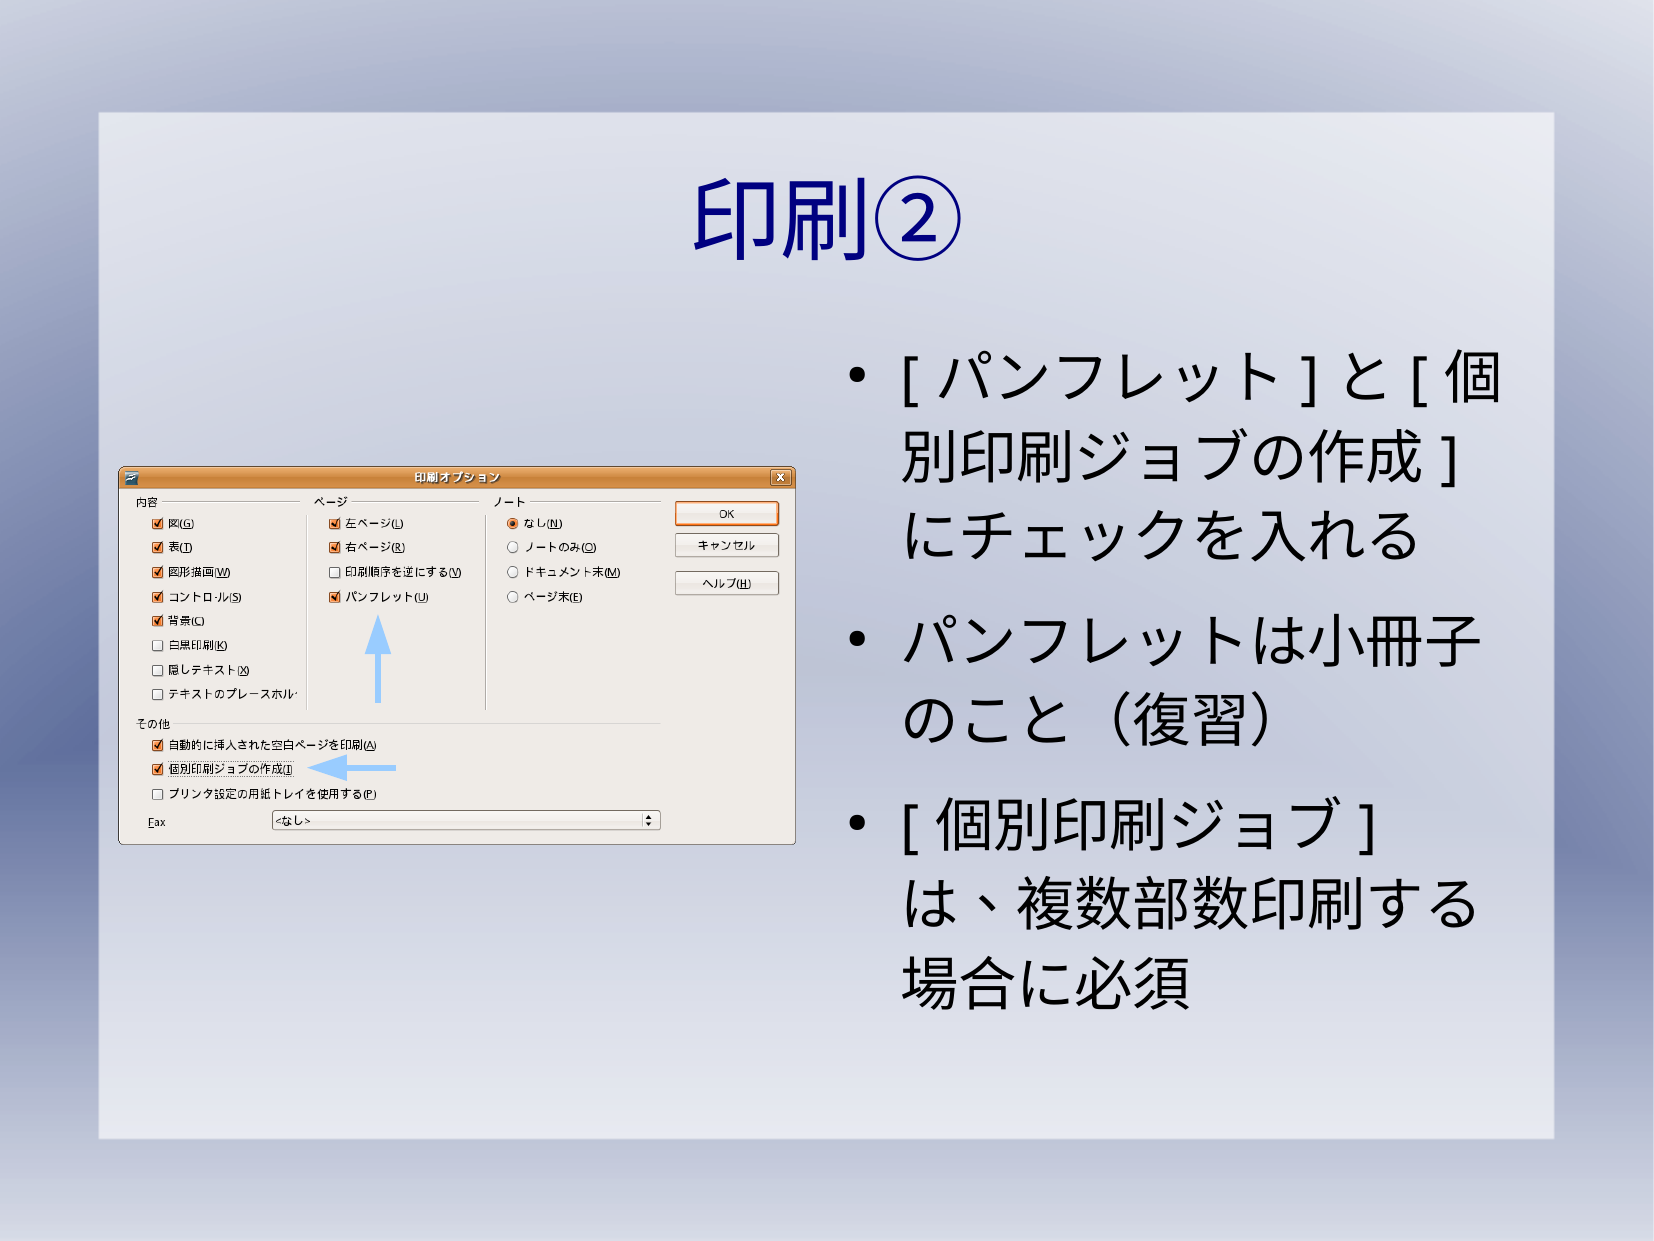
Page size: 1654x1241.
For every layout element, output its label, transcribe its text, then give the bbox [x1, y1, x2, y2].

picture [0, 0, 1654, 1241]
title 印刷② [118, 121, 1536, 315]
list [パンフレット]と[個別印刷ジョブの作成]にチェックを入れる パンフレットは小冊子のこと（復習） [個別印刷ジョブ]は、複数部数印刷する場合に必須 [829, 336, 1507, 960]
